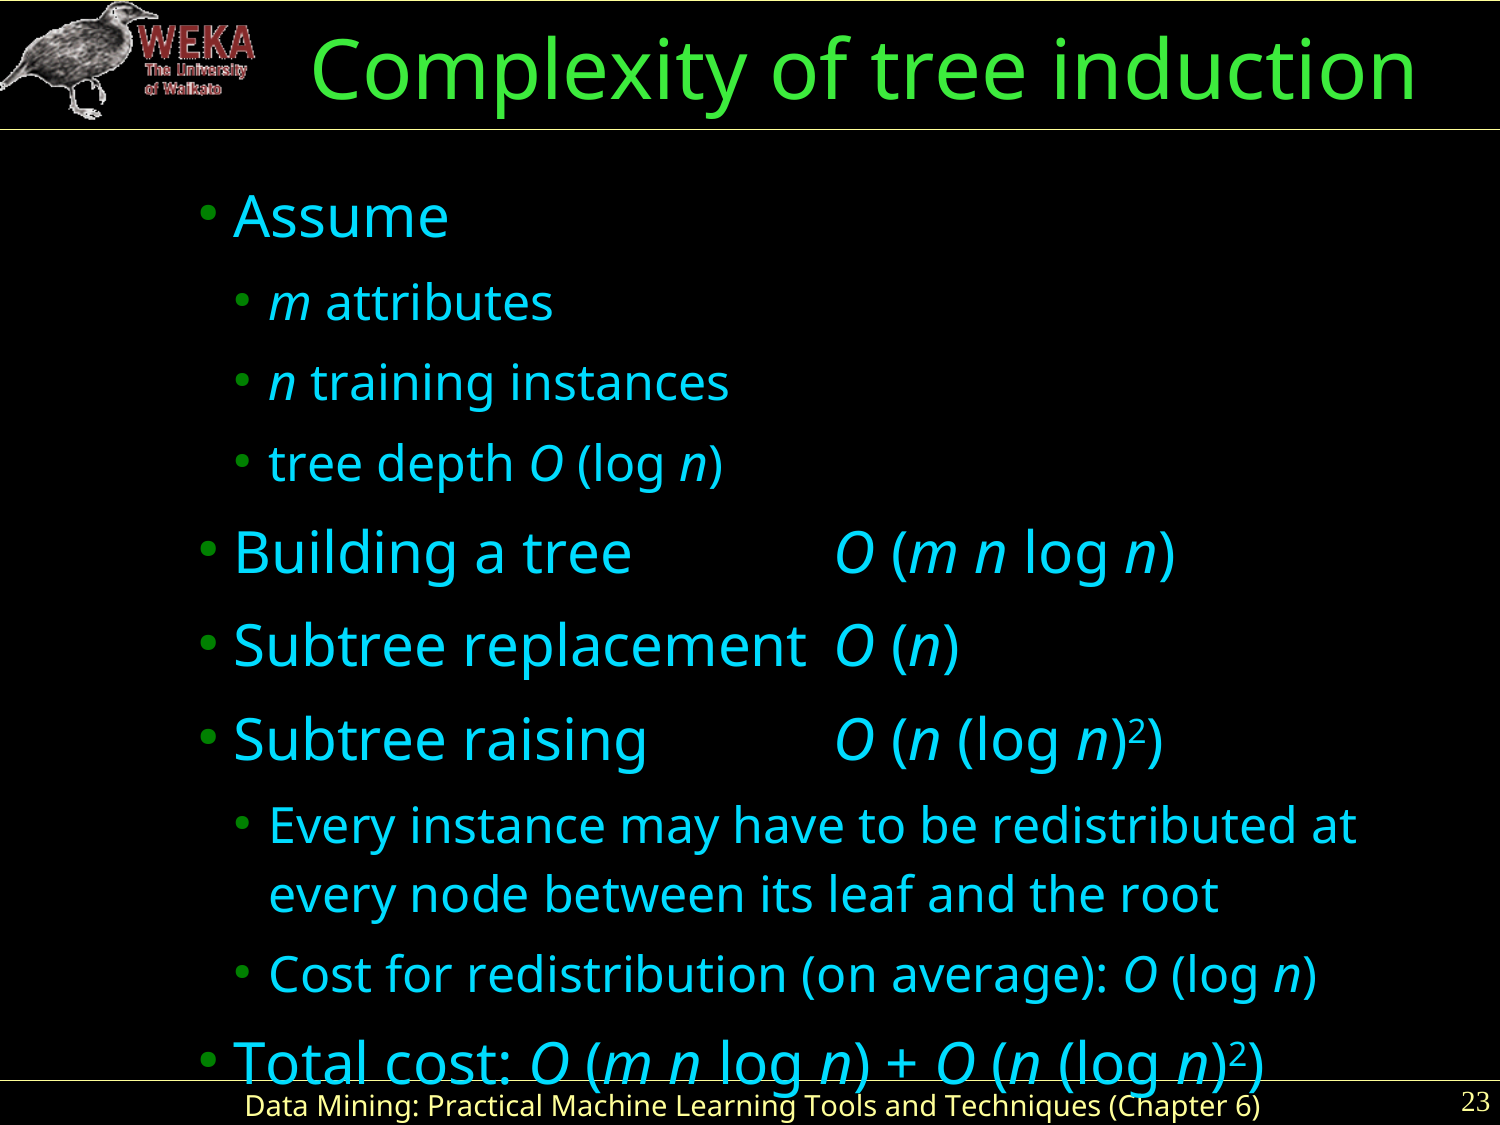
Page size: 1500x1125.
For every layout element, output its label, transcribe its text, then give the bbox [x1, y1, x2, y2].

title Complexity of tree induction [295, 0, 1500, 148]
picture [0, 1, 266, 129]
list Assume m attributes n training instances tree depth O (log n) Building a tree O (m n log n) Subtree replacement O (n) Subtree raising O (n (log n)2) Every instance may have to be redistributed at every node between its leaf and the root Cost for redistribution (on average): O (log n) Total cost: O (m n log n) + O (n (log n)2) [147, 167, 1386, 968]
